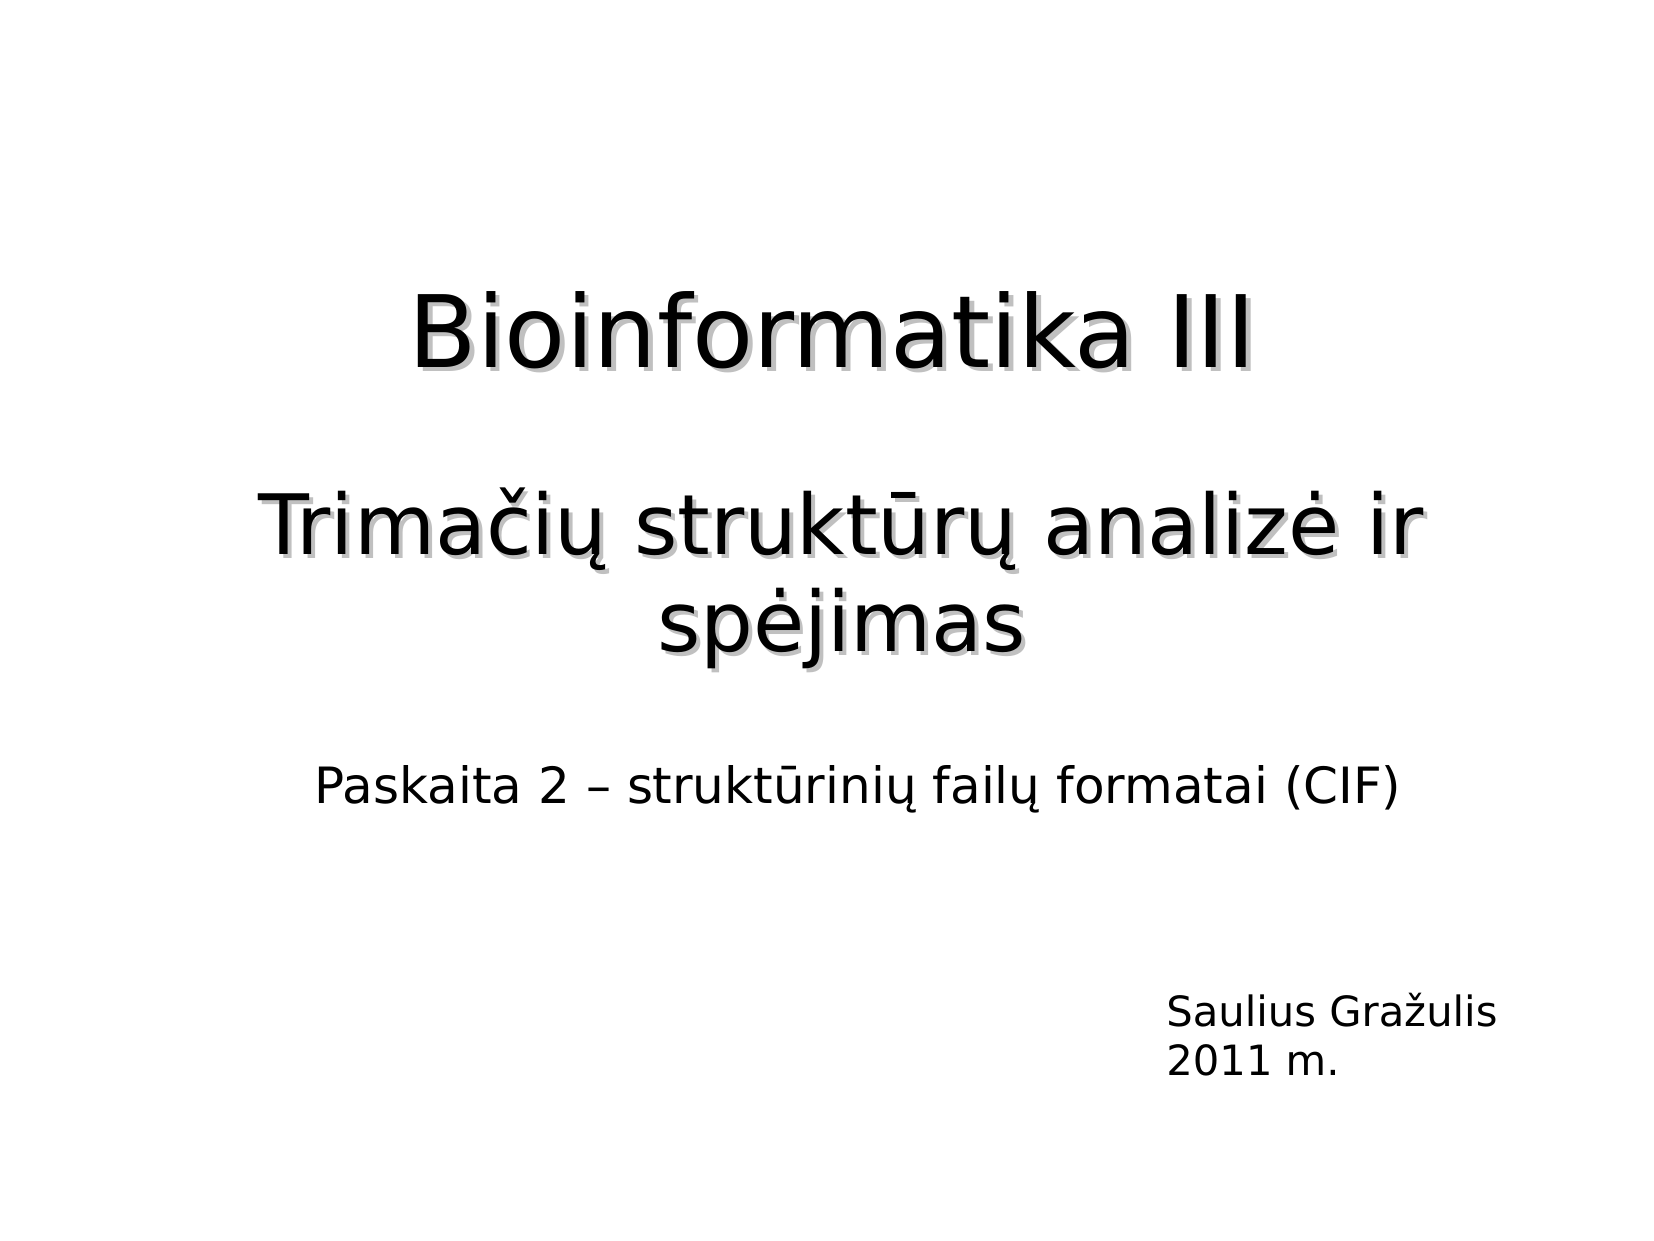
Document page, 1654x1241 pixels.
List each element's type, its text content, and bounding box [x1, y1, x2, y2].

text_box Trimačių struktūrų analizė ir spėjimas [206, 470, 1477, 680]
text_box Saulius Gražulis 2011 m. [1151, 980, 1566, 1093]
title Bioinformatika III [88, 236, 1577, 429]
text_box Paskaita 2 – struktūrinių failų formatai (CIF) [300, 750, 1463, 824]
